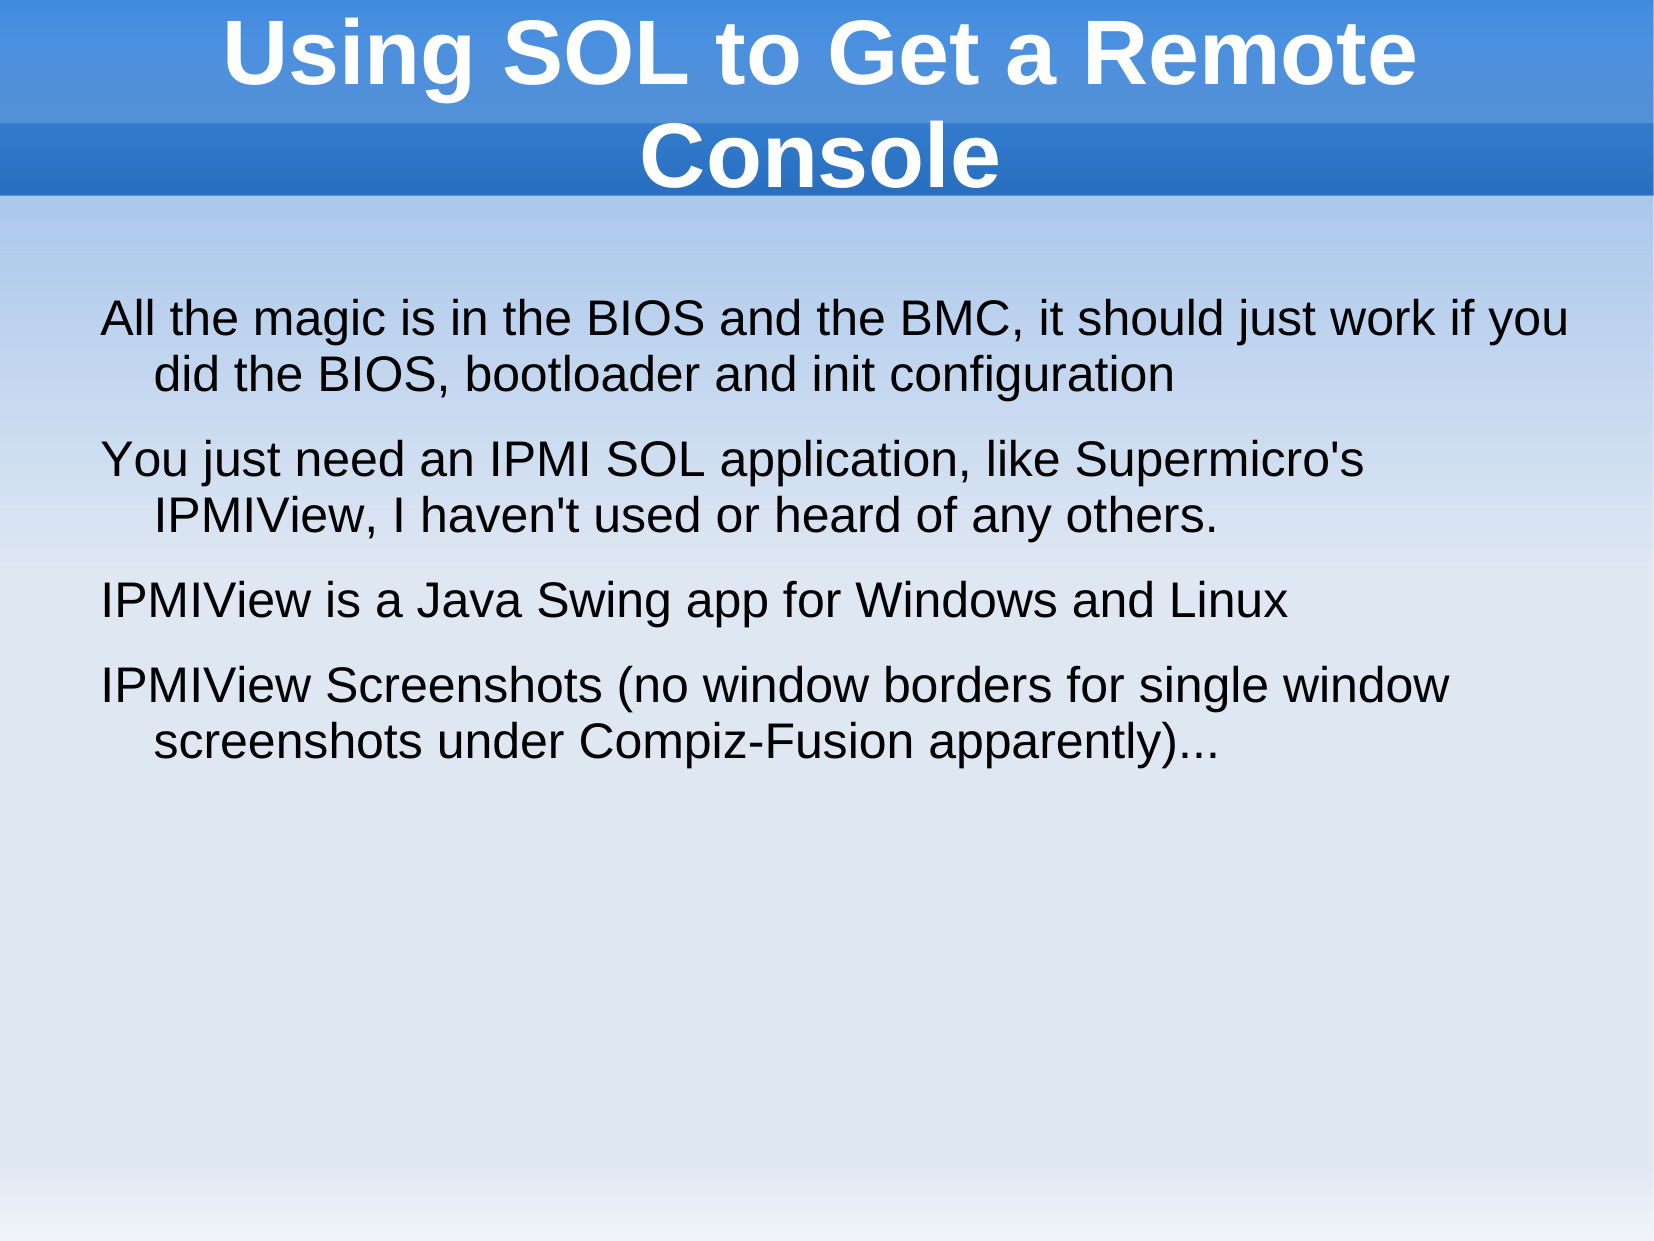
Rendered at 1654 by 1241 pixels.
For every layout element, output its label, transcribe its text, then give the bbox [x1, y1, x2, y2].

list All the magic is in the BIOS and the BMC, it should just work if you did the BIOS, bootloader and init configuration You just need an IPMI SOL application, like Supermicro's IPMIView, I haven't used or heard of any others. IPMIView is a Java Swing app for Windows and Linux IPMIView Screenshots (no window borders for single window screenshots under Compiz-Fusion apparently)... [82, 290, 1571, 1094]
picture [0, 0, 1654, 1241]
title Using SOL to Get a Remote Console [76, 1, 1565, 207]
